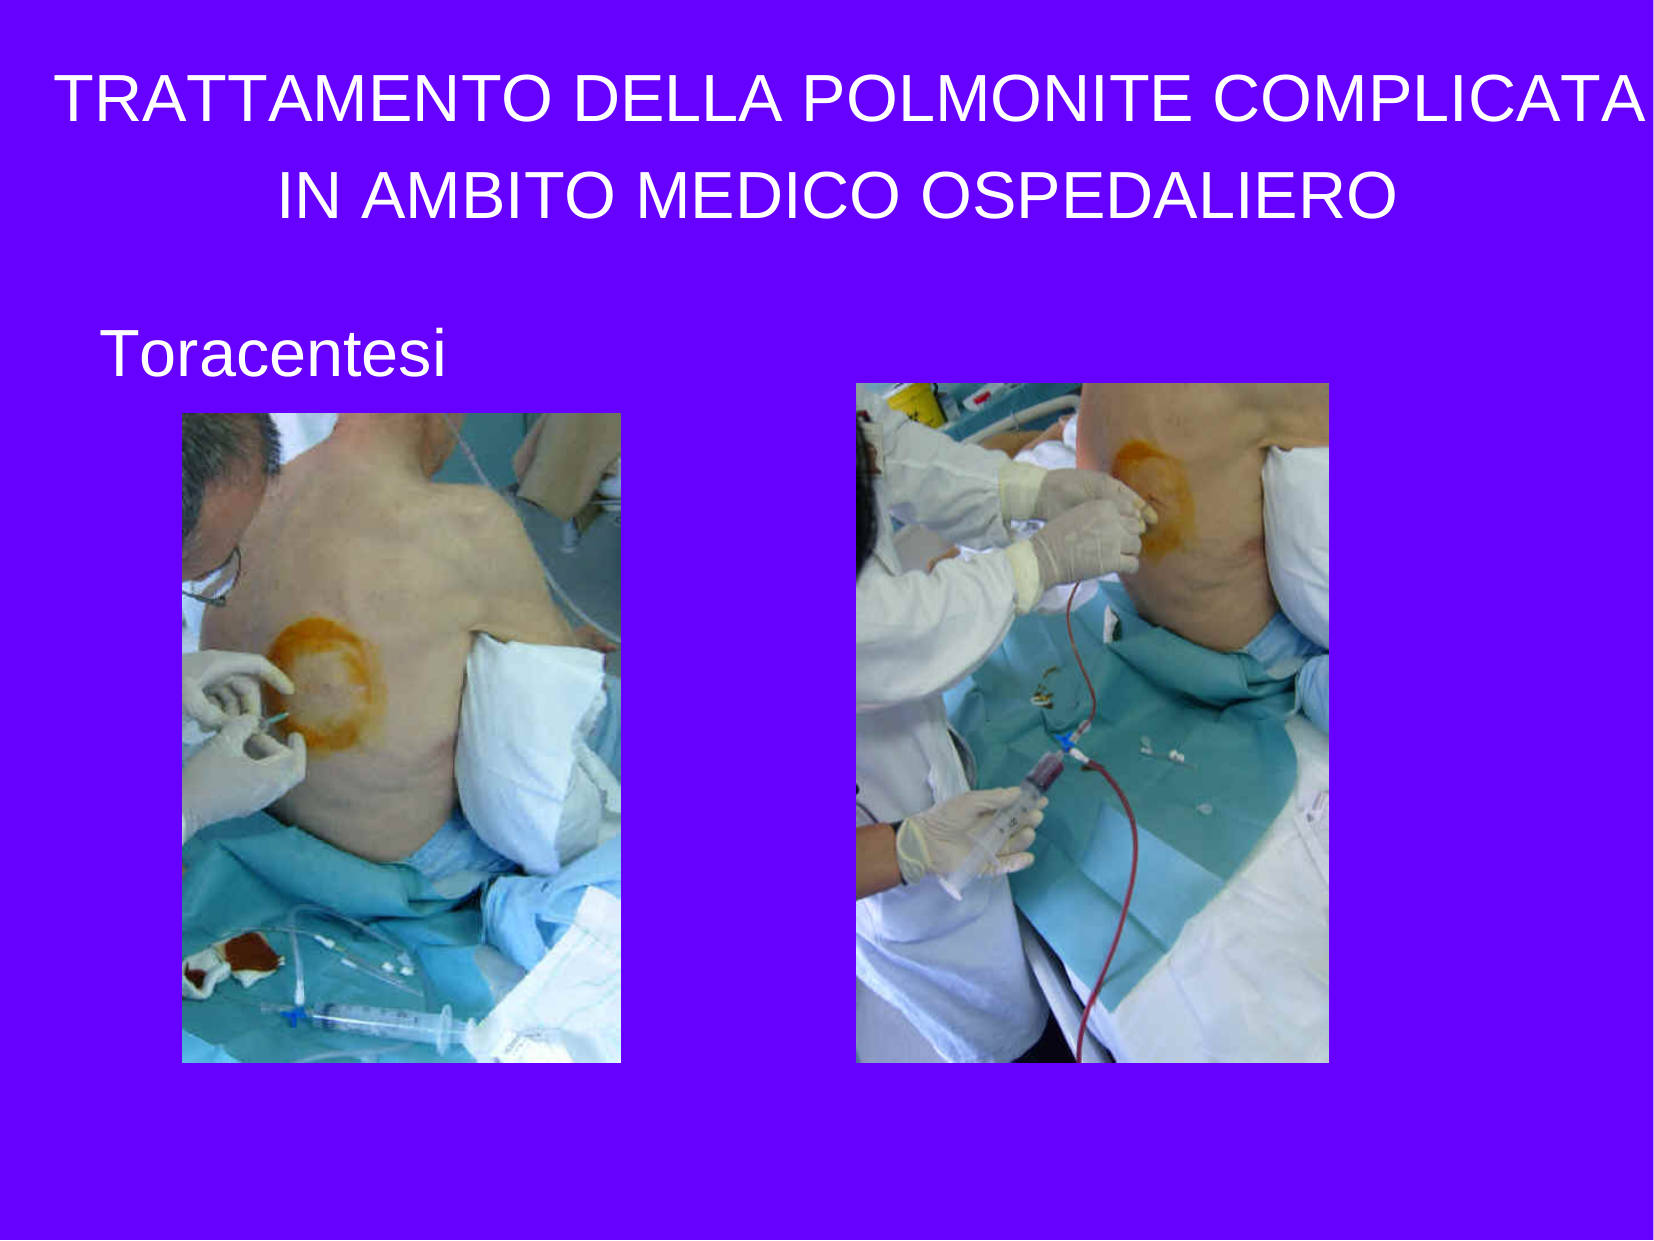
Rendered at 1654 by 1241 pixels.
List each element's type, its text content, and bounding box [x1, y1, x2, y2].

picture [856, 383, 1329, 1063]
picture [182, 413, 621, 1063]
title TRATTAMENTO DELLA POLMONITE COMPLICATA IN AMBITO MEDICO OSPEDALIERO [48, 55, 1653, 239]
text_box Toracentesi [95, 312, 613, 423]
